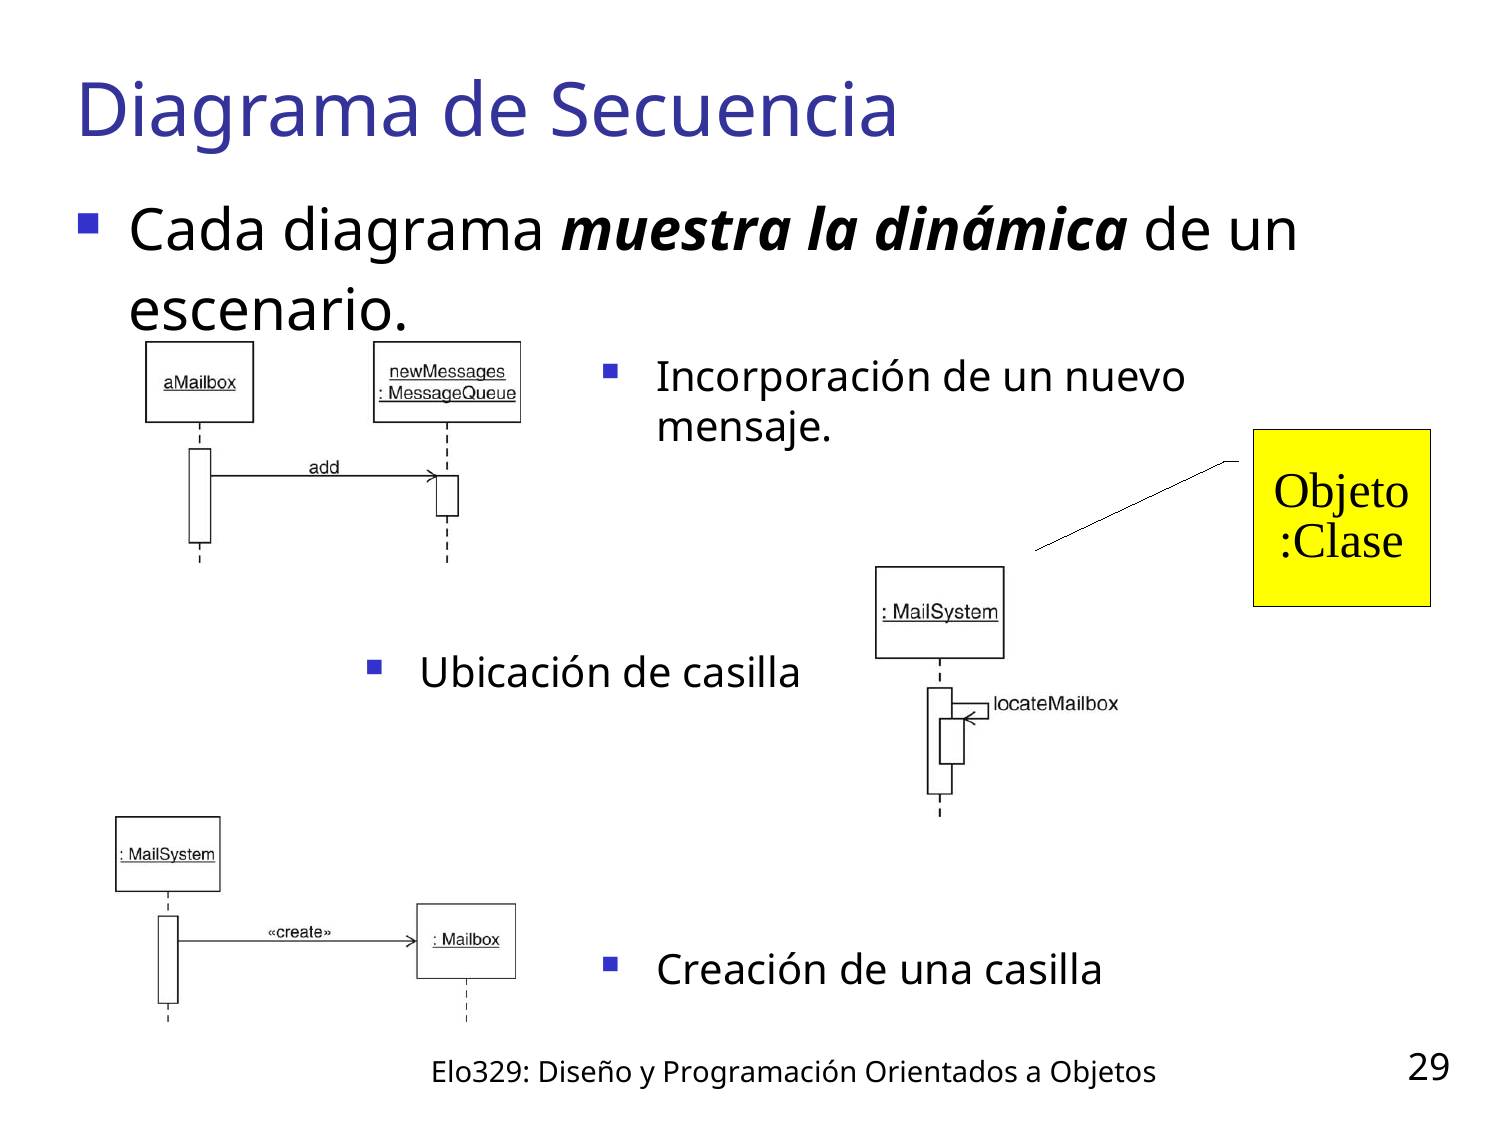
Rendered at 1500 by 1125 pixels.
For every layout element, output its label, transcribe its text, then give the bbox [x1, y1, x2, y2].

picture [875, 566, 1118, 817]
picture [115, 816, 516, 1022]
title Diagrama de Secuencia [75, 25, 1449, 188]
list Cada diagrama muestra la dinámica de un escenario. [75, 187, 1446, 1051]
text_box Objeto :Clase [1253, 429, 1430, 606]
text_box Incorporación de un nuevo mensaje. Creación de una casilla [586, 341, 1312, 1017]
picture [145, 341, 521, 563]
text_box Ubicación de casilla [350, 577, 1076, 764]
